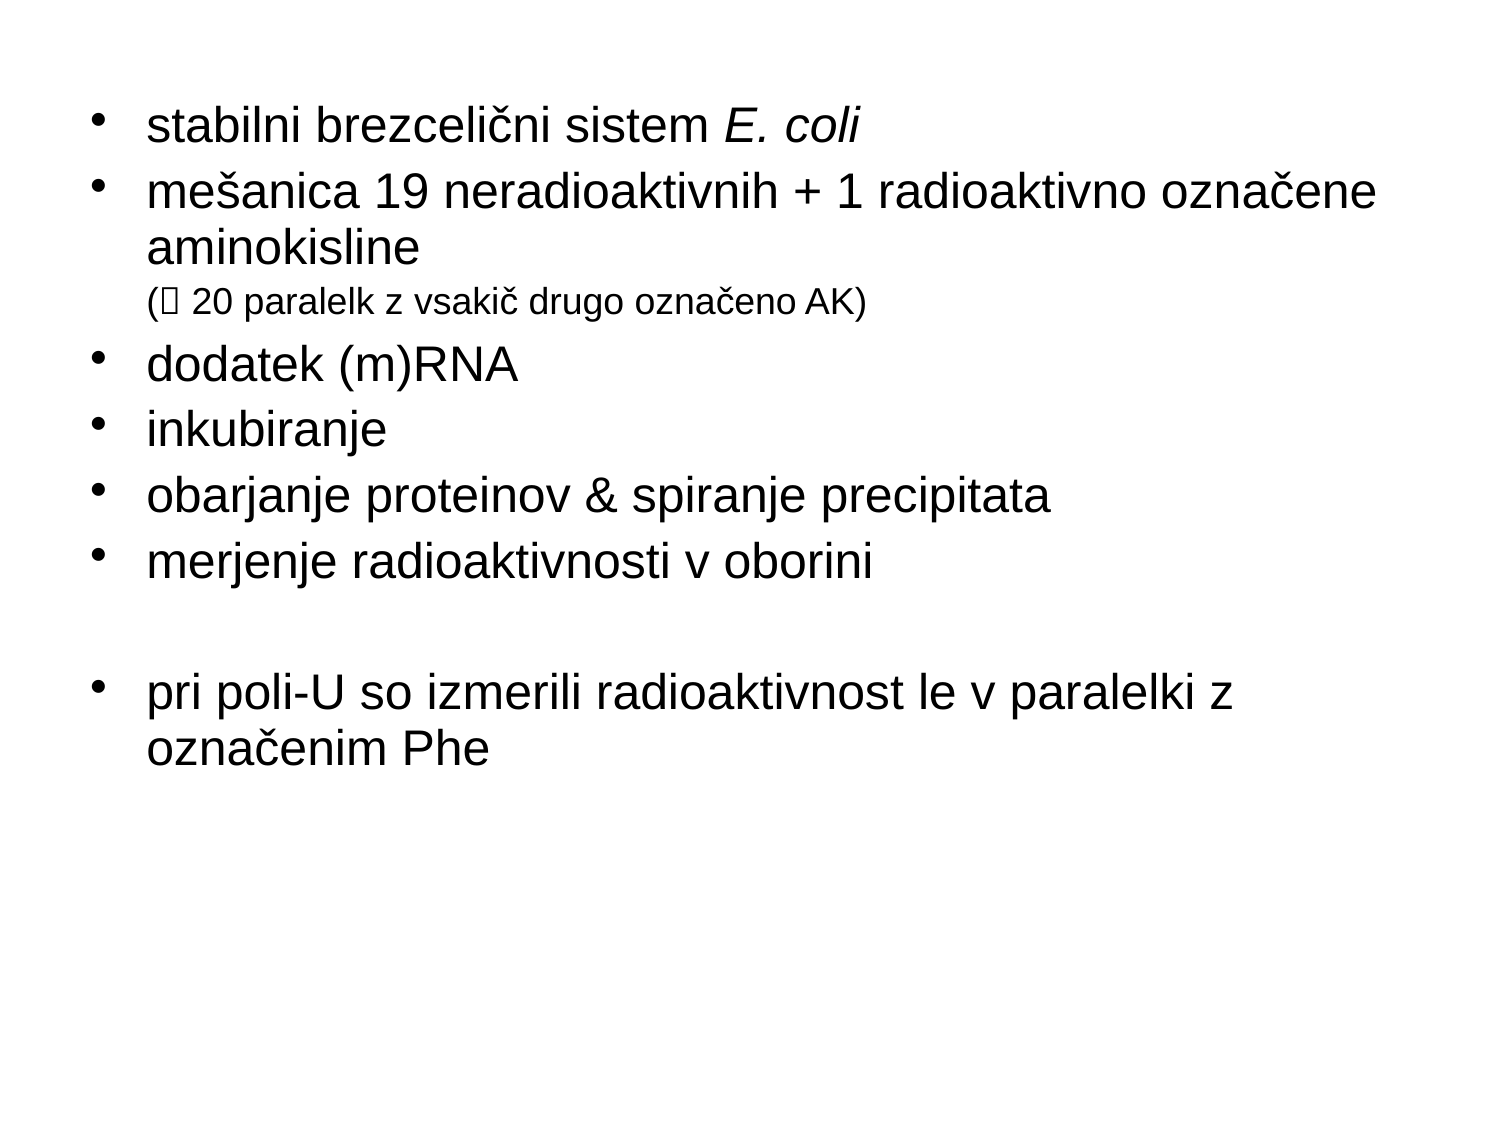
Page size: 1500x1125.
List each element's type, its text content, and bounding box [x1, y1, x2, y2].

list stabilni brezcelični sistem E. coli mešanica 19 neradioaktivnih + 1 radioaktivno označene aminokisline ( 20 paralelk z vsakič drugo označeno AK) dodatek (m)RNA inkubiranje obarjanje proteinov & spiranje precipitata merjenje radioaktivnosti v oborini pri poli-U so izmerili radioaktivnost le v paralelki z označenim Phe [75, 90, 1425, 1005]
